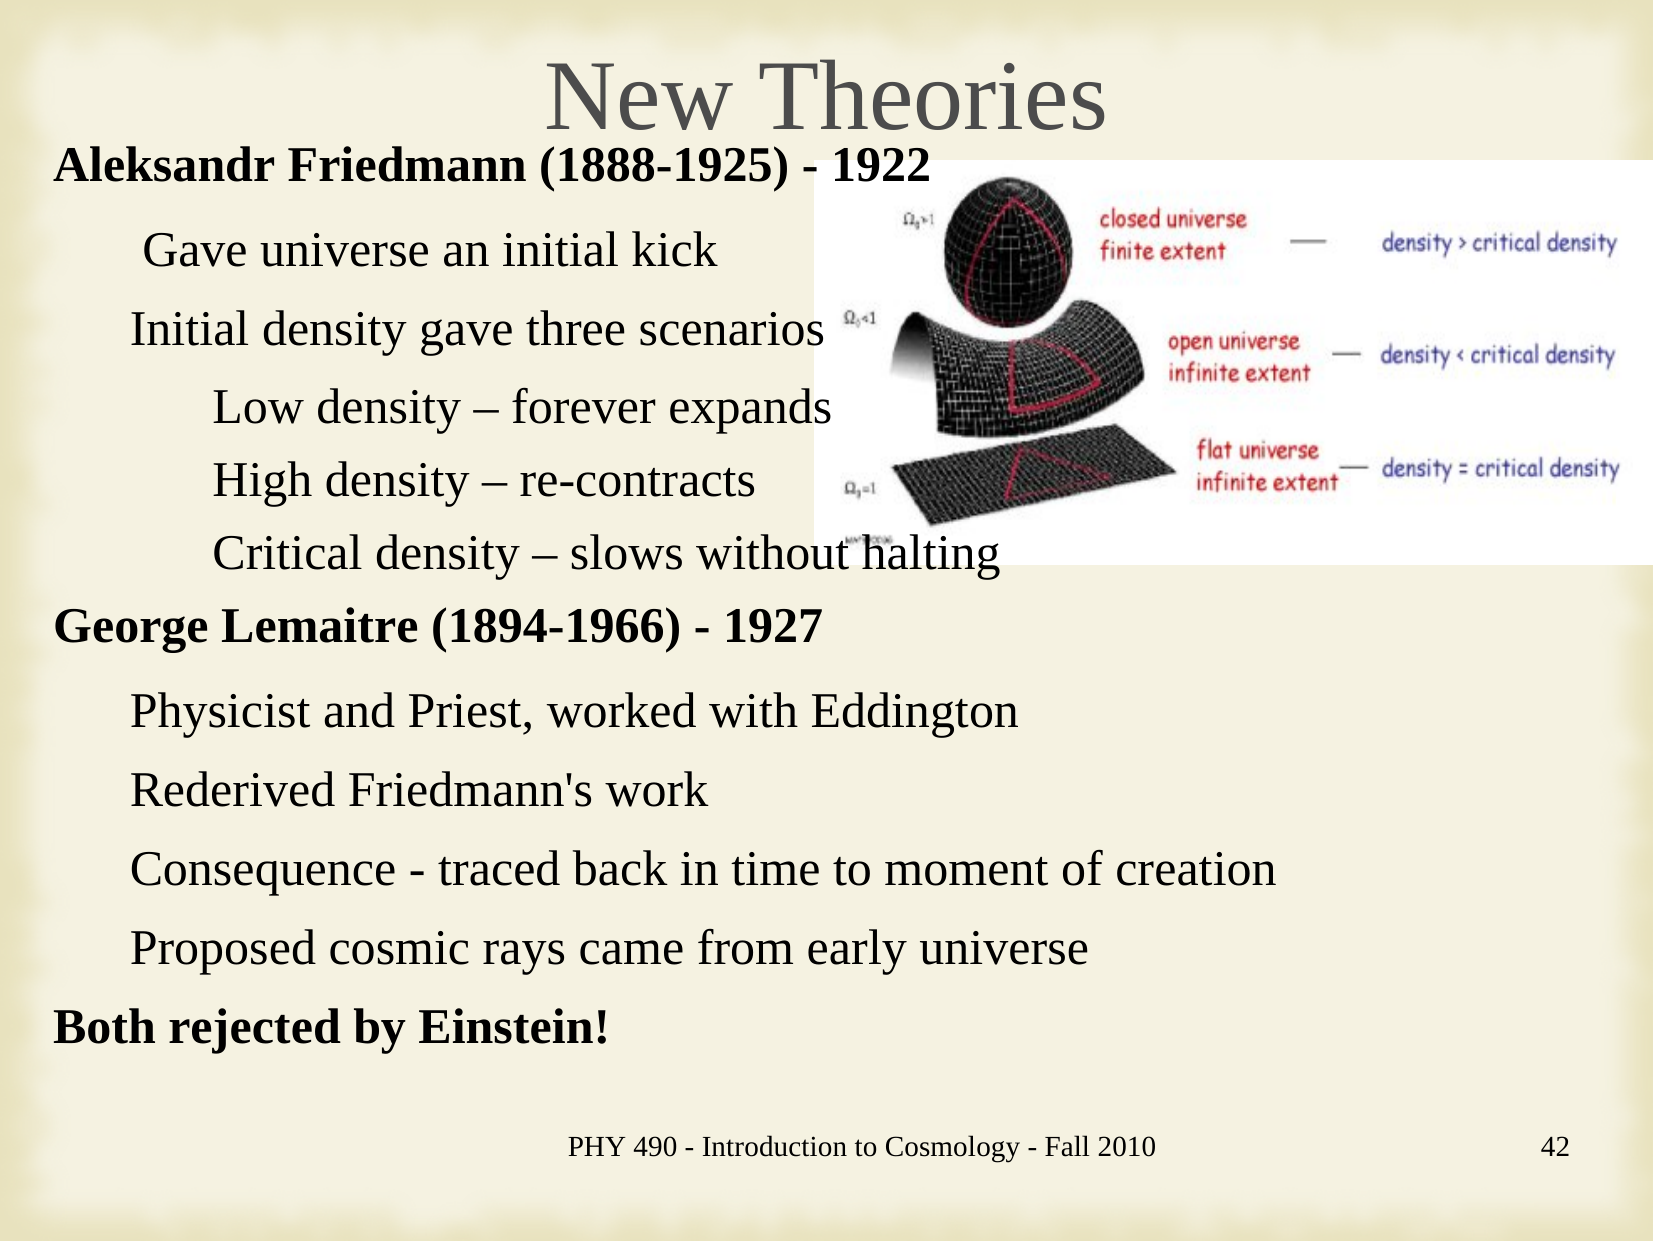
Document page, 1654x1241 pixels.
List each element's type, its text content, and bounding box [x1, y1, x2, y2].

list Aleksandr Friedmann (1888-1925) - 1922 Gave universe an initial kick Initial density gave three scenarios Low density – forever expands High density – re-contracts Critical density – slows without halting George Lemaitre (1894-1966) - 1927 Physicist and Priest, worked with Eddington Rederived Friedmann's work Consequence - traced back in time to moment of creation Proposed cosmic rays came from early universe Both rejected by Einstein! [35, 136, 1524, 1067]
title New Theories [82, 0, 1571, 193]
picture [0, 0, 1653, 1241]
